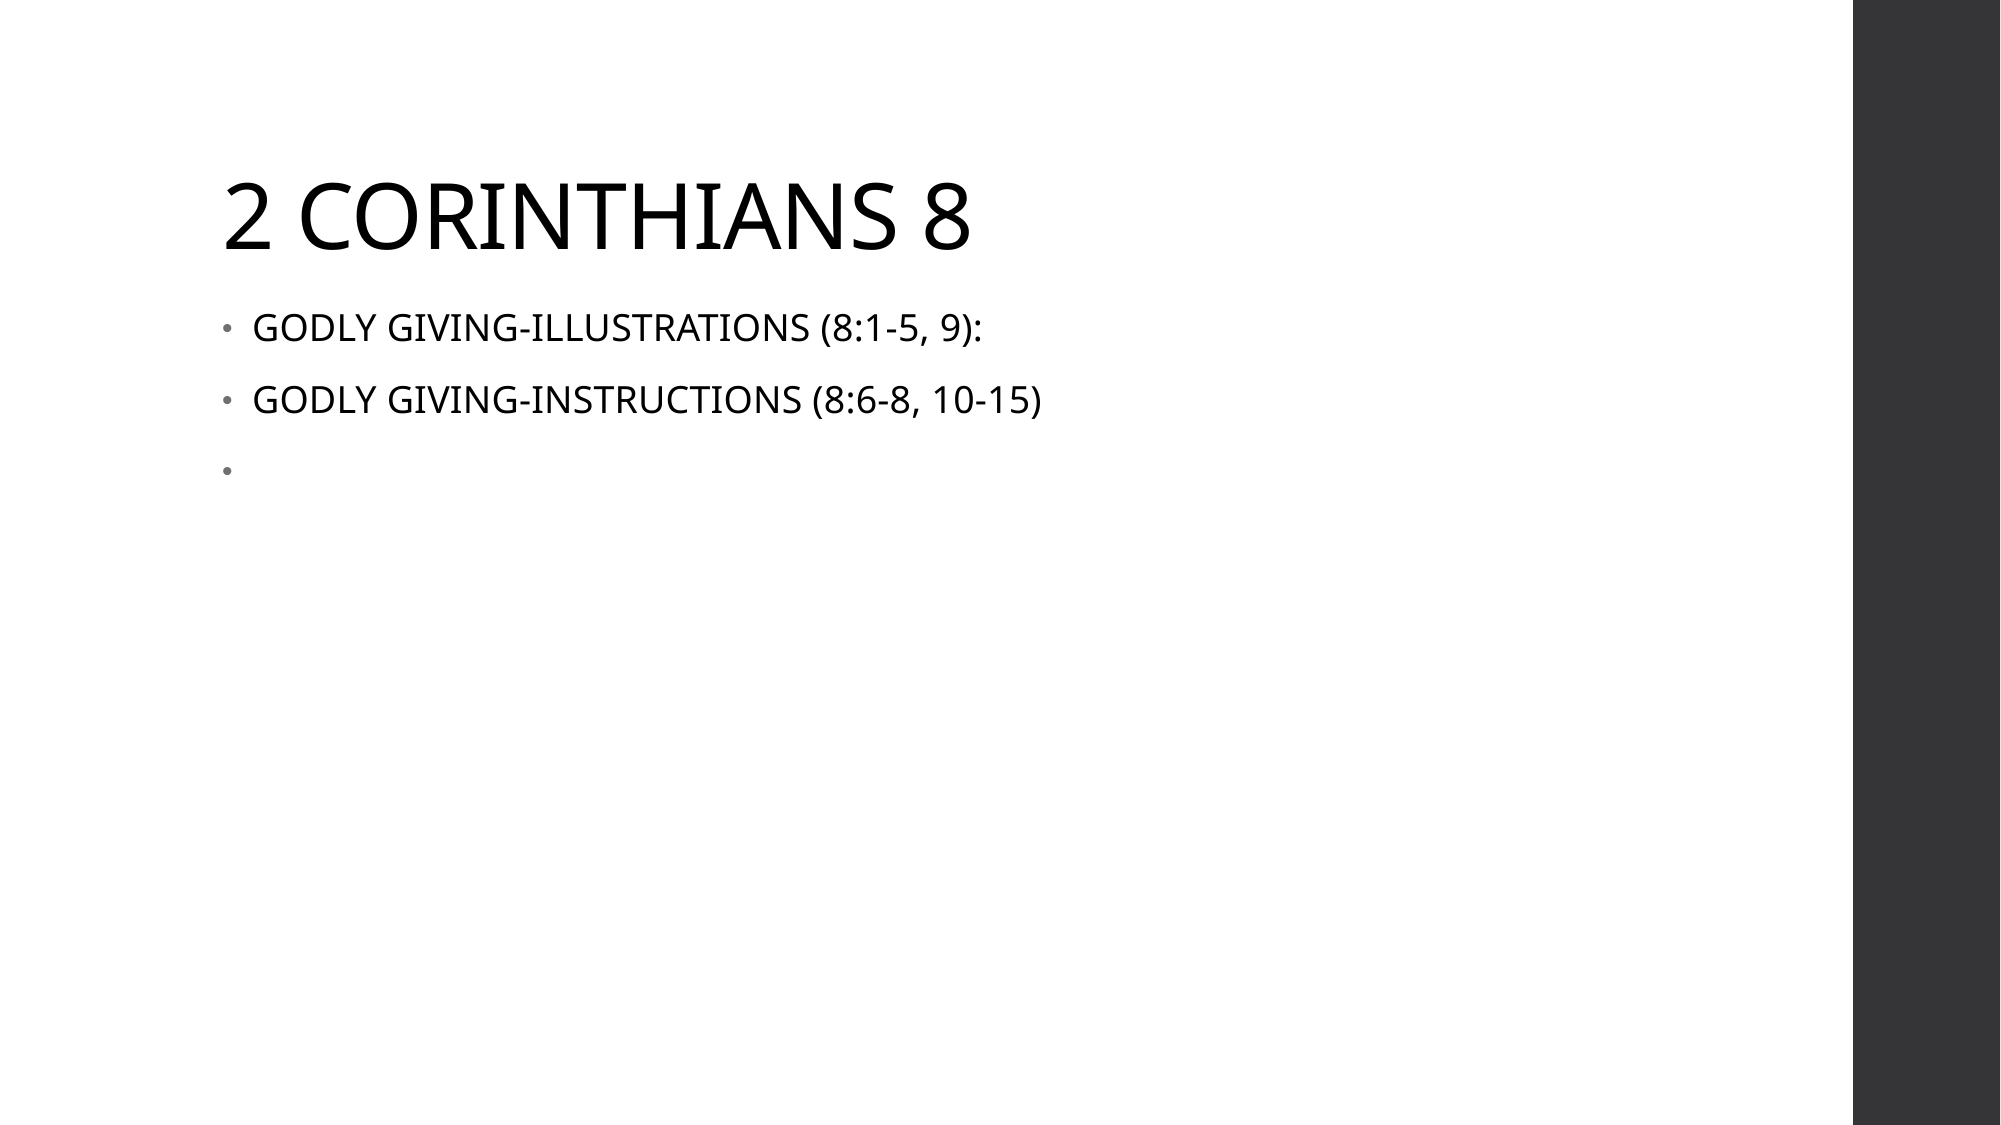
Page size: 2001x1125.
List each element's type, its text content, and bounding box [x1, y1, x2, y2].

list GODLY GIVING-ILLUSTRATIONS (8:1-5, 9): GODLY GIVING-INSTRUCTIONS (8:6-8, 10-15) [206, 299, 1617, 1014]
title 2 CORINTHIANS 8 [206, 60, 1797, 278]
